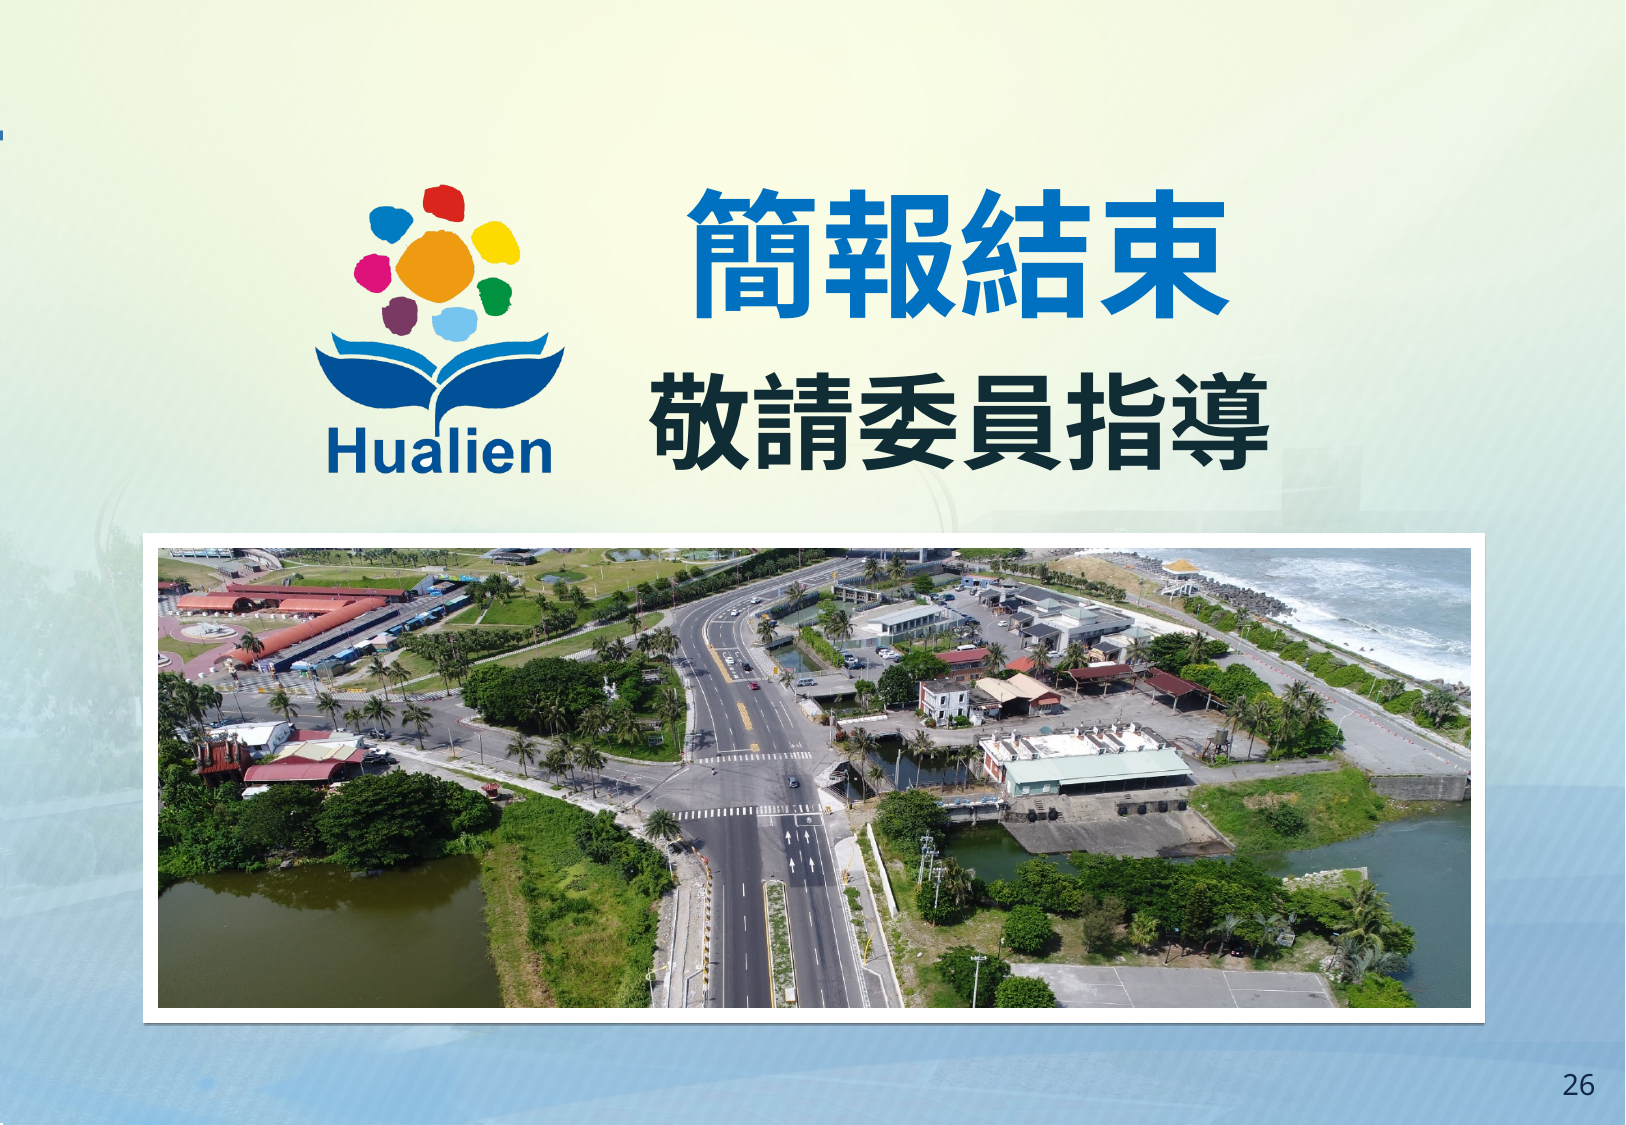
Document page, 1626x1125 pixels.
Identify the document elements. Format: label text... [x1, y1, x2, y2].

text_box 簡報結束 [668, 162, 1252, 331]
picture [0, 0, 1626, 1125]
text_box 敬請委員指導 [564, 349, 1357, 502]
slide_number <number> [1533, 1058, 1625, 1102]
